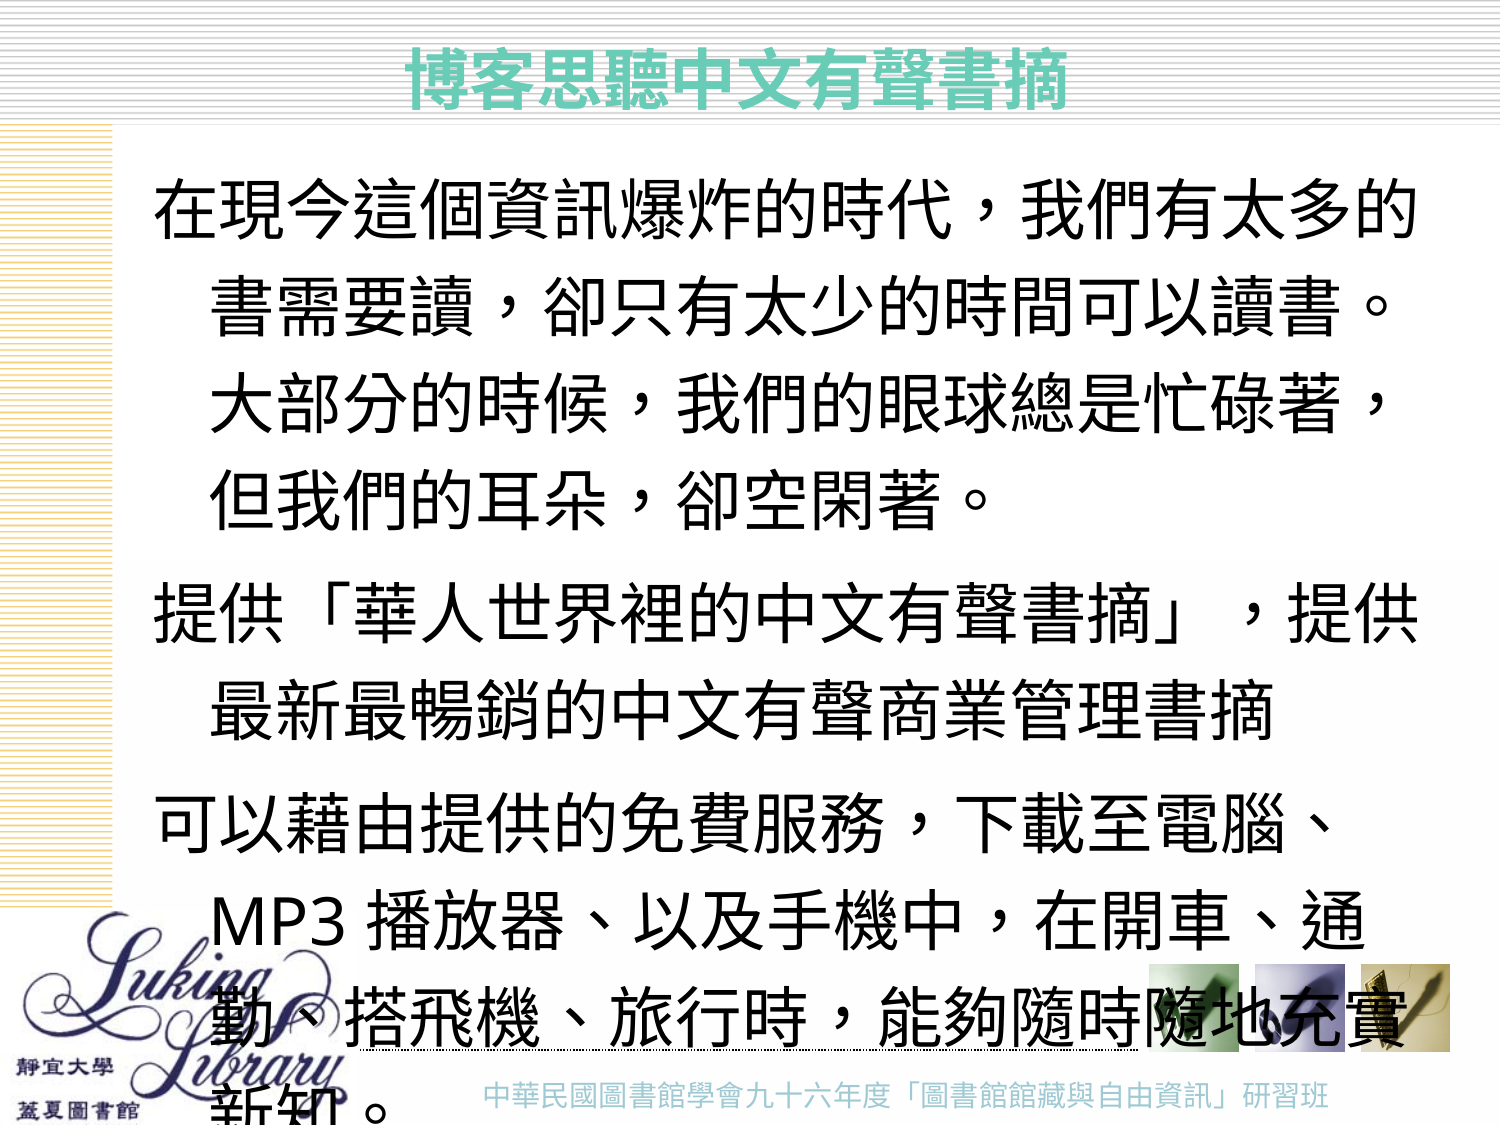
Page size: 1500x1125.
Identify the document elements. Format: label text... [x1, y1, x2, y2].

list 在現今這個資訊爆炸的時代，我們有太多的書需要讀，卻只有太少的時間可以讀書。大部分的時候，我們的眼球總是忙碌著，但我們的耳朵，卻空閑著。 提供「華人世界裡的中文有聲書摘」，提供最新最暢銷的中文有聲商業管理書摘 可以藉由提供的免費服務，下載至電腦、MP3播放器、以及手機中，在開車、通勤、搭飛機、旅行時，能夠隨時隨地充實新知。 [137, 149, 1447, 1079]
title 博客思聽中文有聲書摘 [74, 27, 1433, 123]
picture [250, 1110, 260, 1125]
picture [0, 0, 1500, 1125]
picture [316, 1094, 330, 1125]
